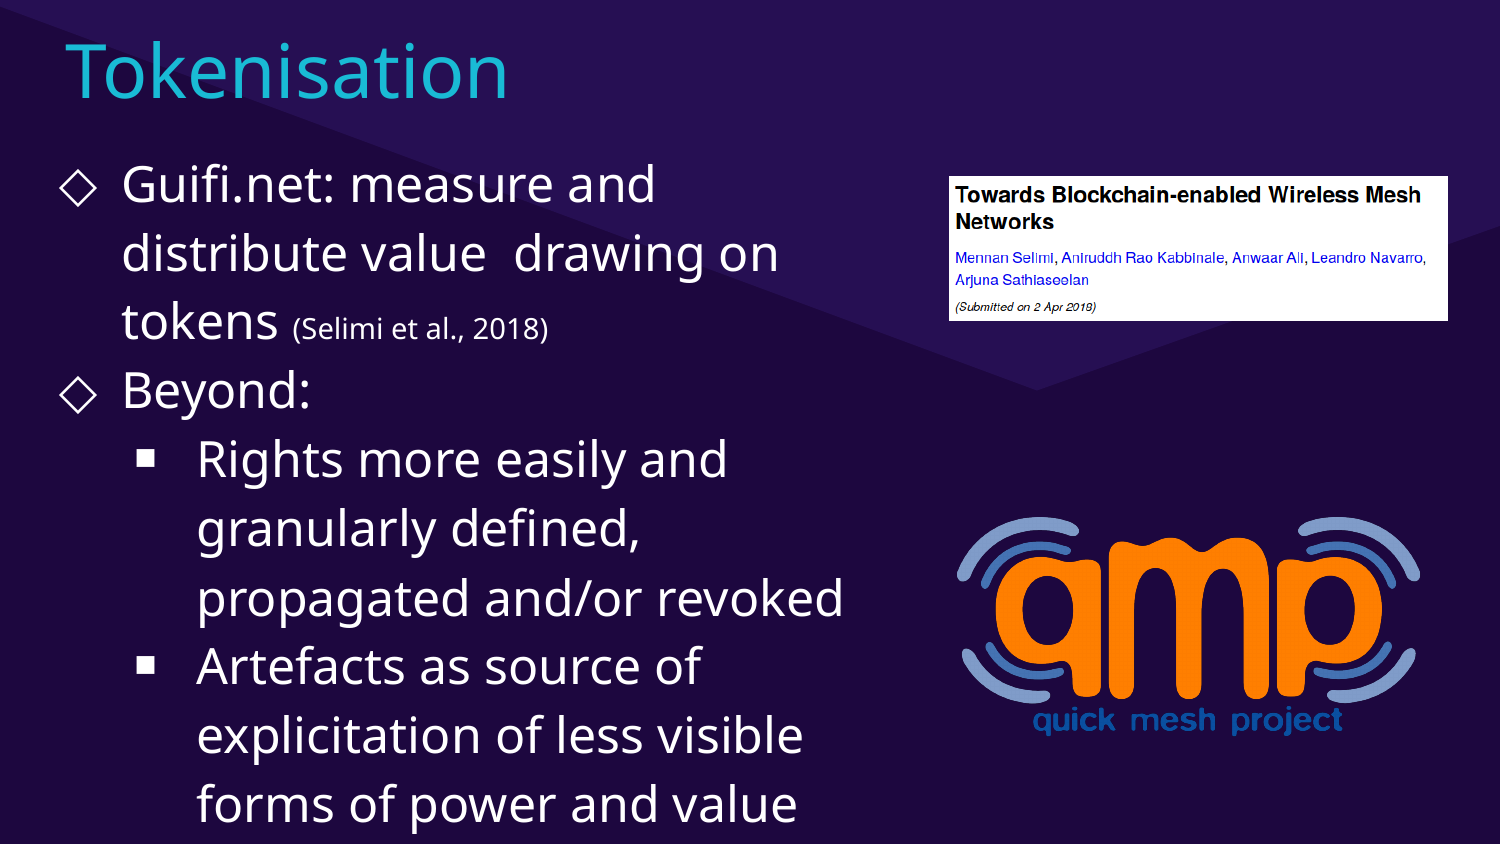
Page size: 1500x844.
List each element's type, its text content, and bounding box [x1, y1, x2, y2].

title Tokenisation [50, 22, 1472, 129]
picture [949, 176, 1448, 321]
list Guifi.net: measure and distribute value drawing on tokens (Selimi et al., 2018) Beyond: Rights more easily and granularly defined, propagated and/or revoked Artefacts as source of explicitation of less visible forms of power and value [31, 128, 905, 777]
picture [916, 483, 1448, 751]
